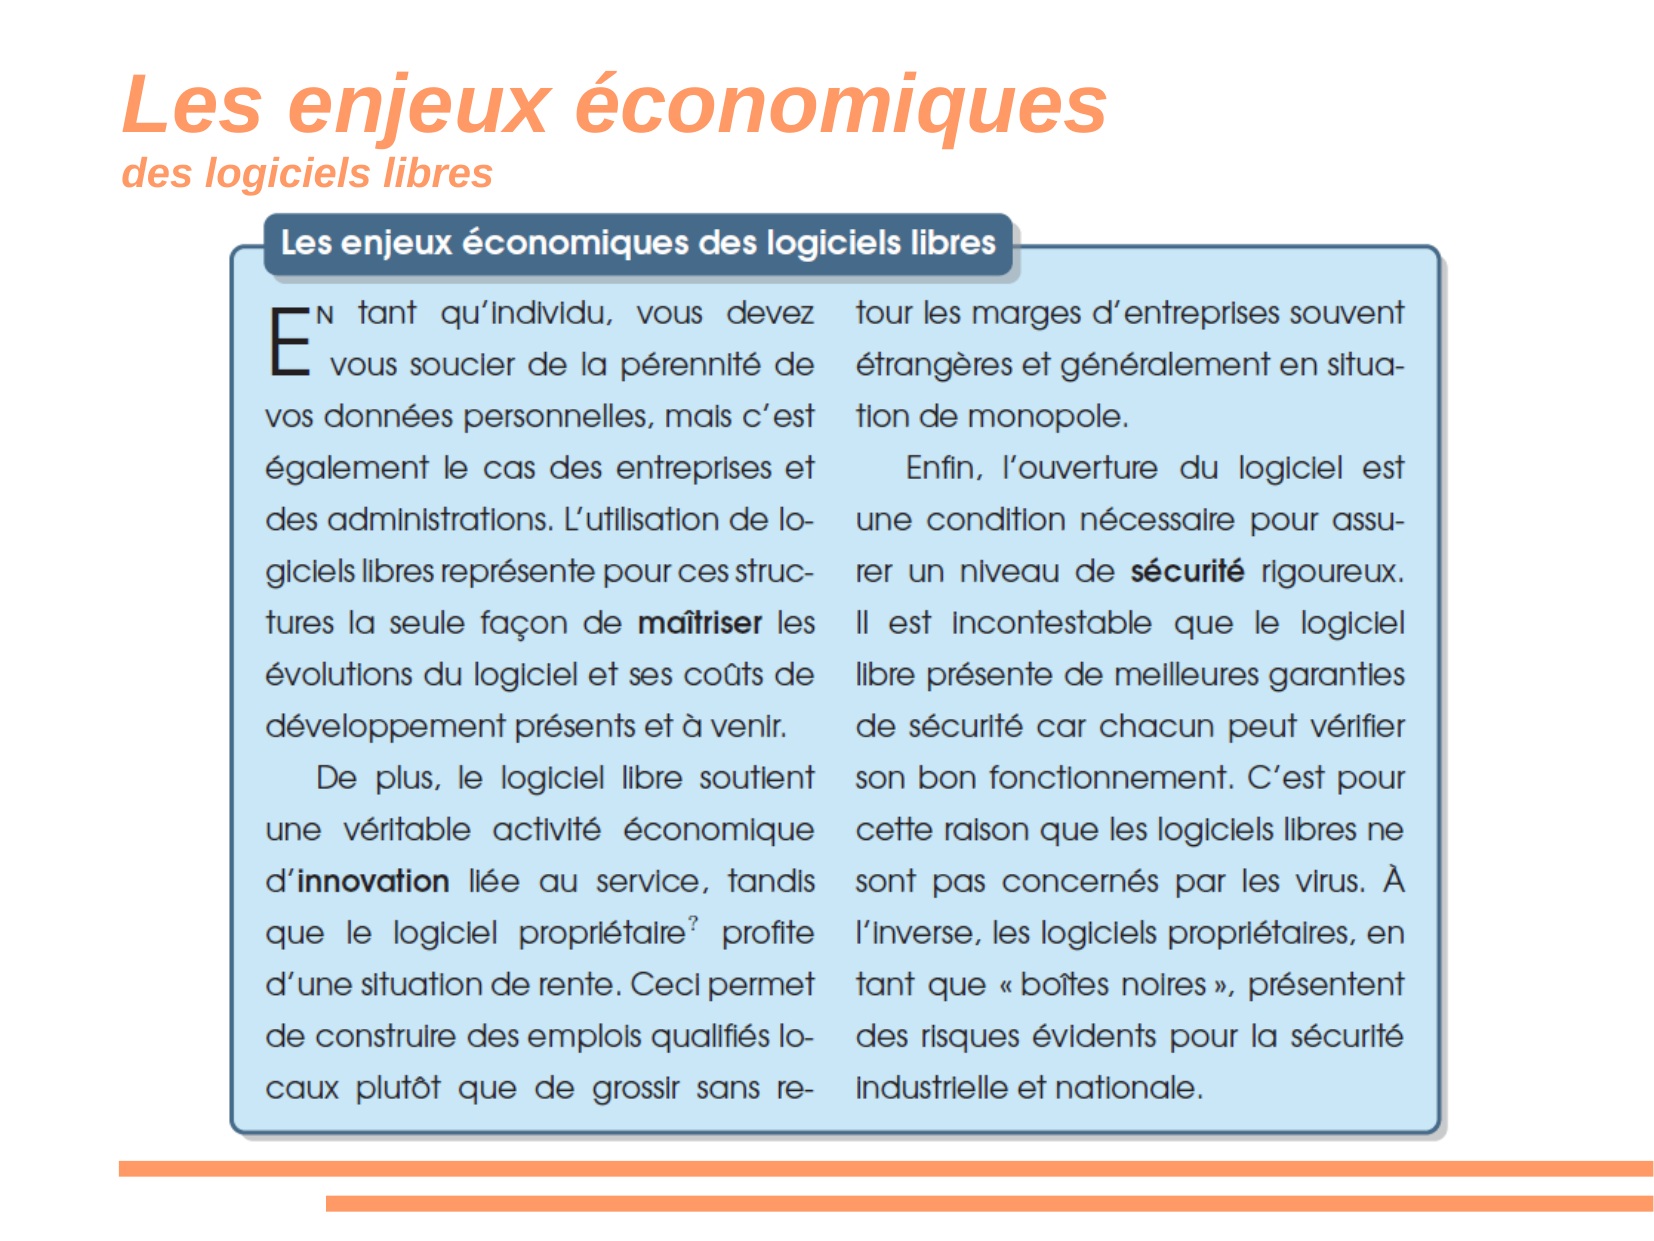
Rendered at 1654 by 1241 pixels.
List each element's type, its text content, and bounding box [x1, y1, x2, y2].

title Les enjeux économiques des logiciels libres [121, 46, 1534, 254]
picture [206, 197, 1469, 1152]
